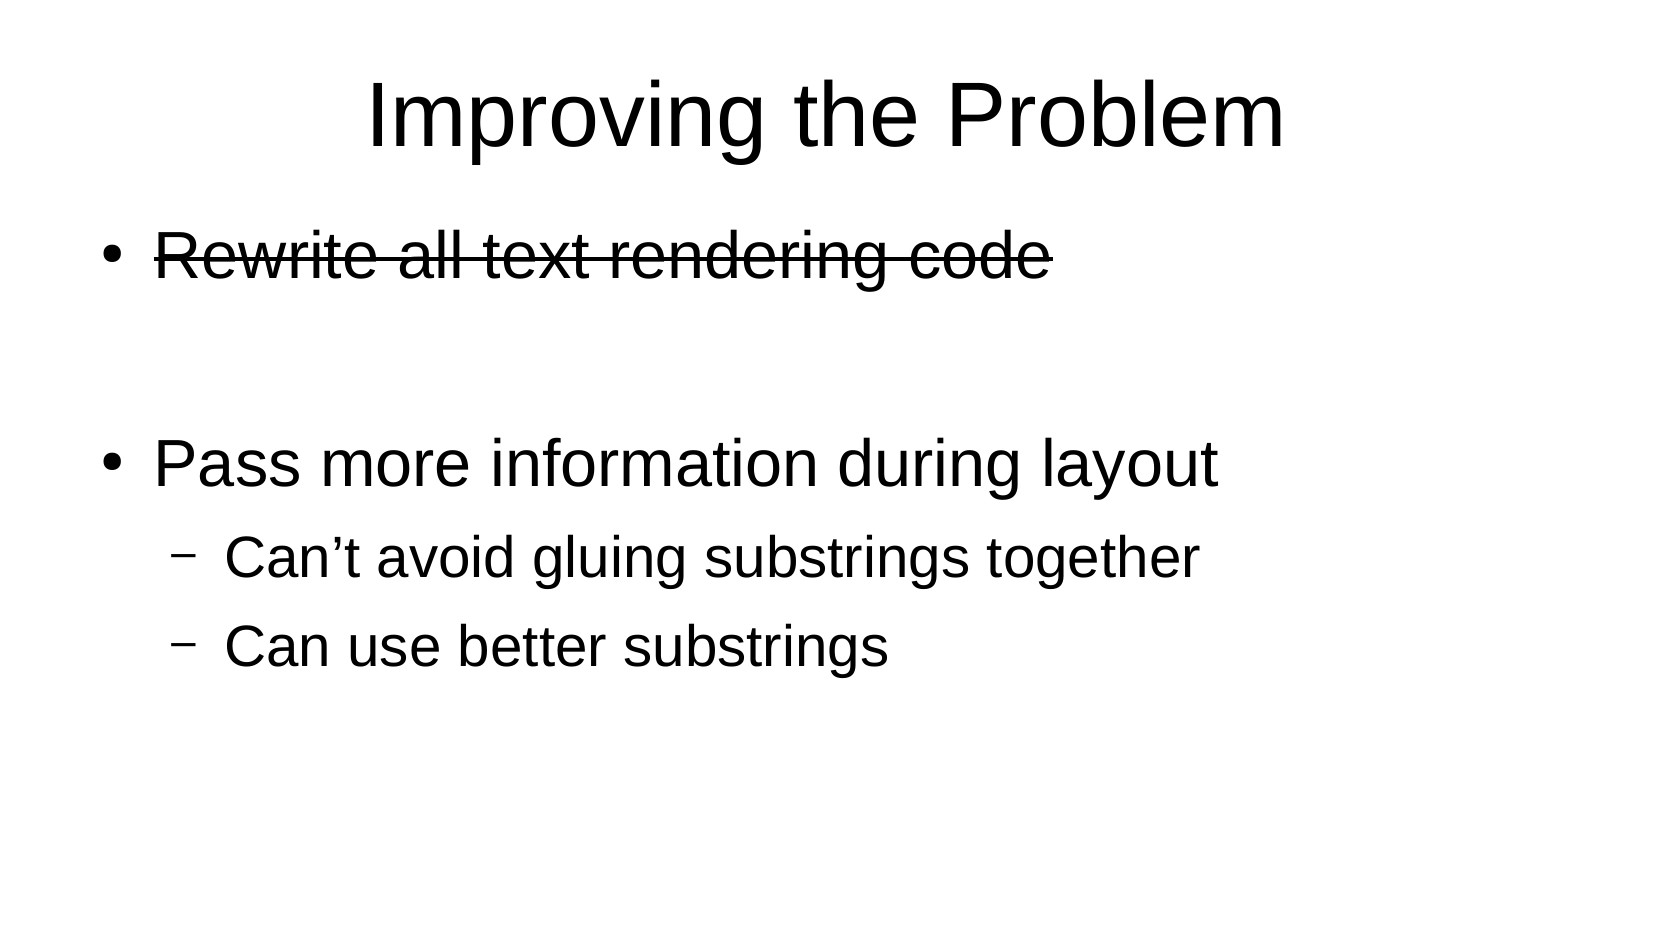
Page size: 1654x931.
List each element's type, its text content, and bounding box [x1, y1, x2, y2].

title Improving the Problem [82, 37, 1571, 193]
list Rewrite all text rendering code Pass more information during layout Can’t avoid gluing substrings together Can use better substrings [82, 217, 1571, 901]
